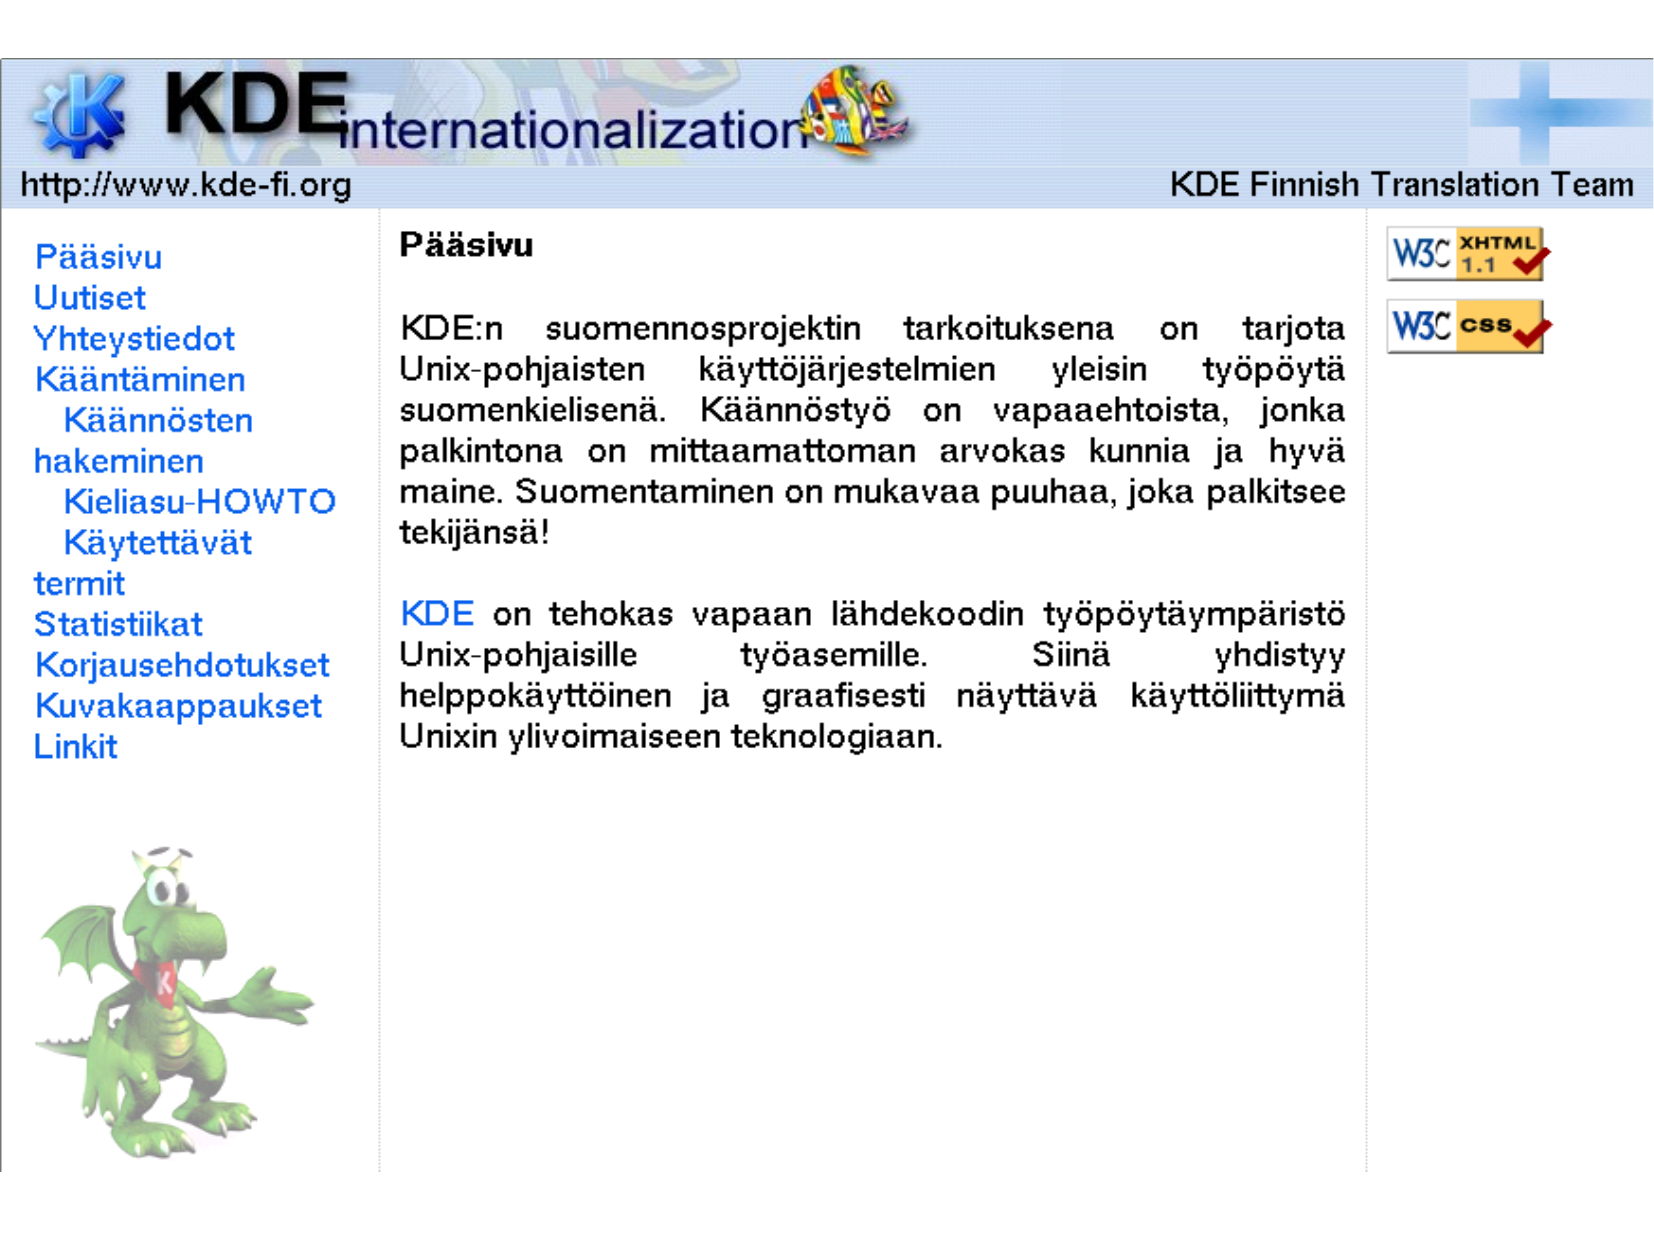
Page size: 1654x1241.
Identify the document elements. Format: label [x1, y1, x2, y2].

picture [0, 58, 1654, 1172]
